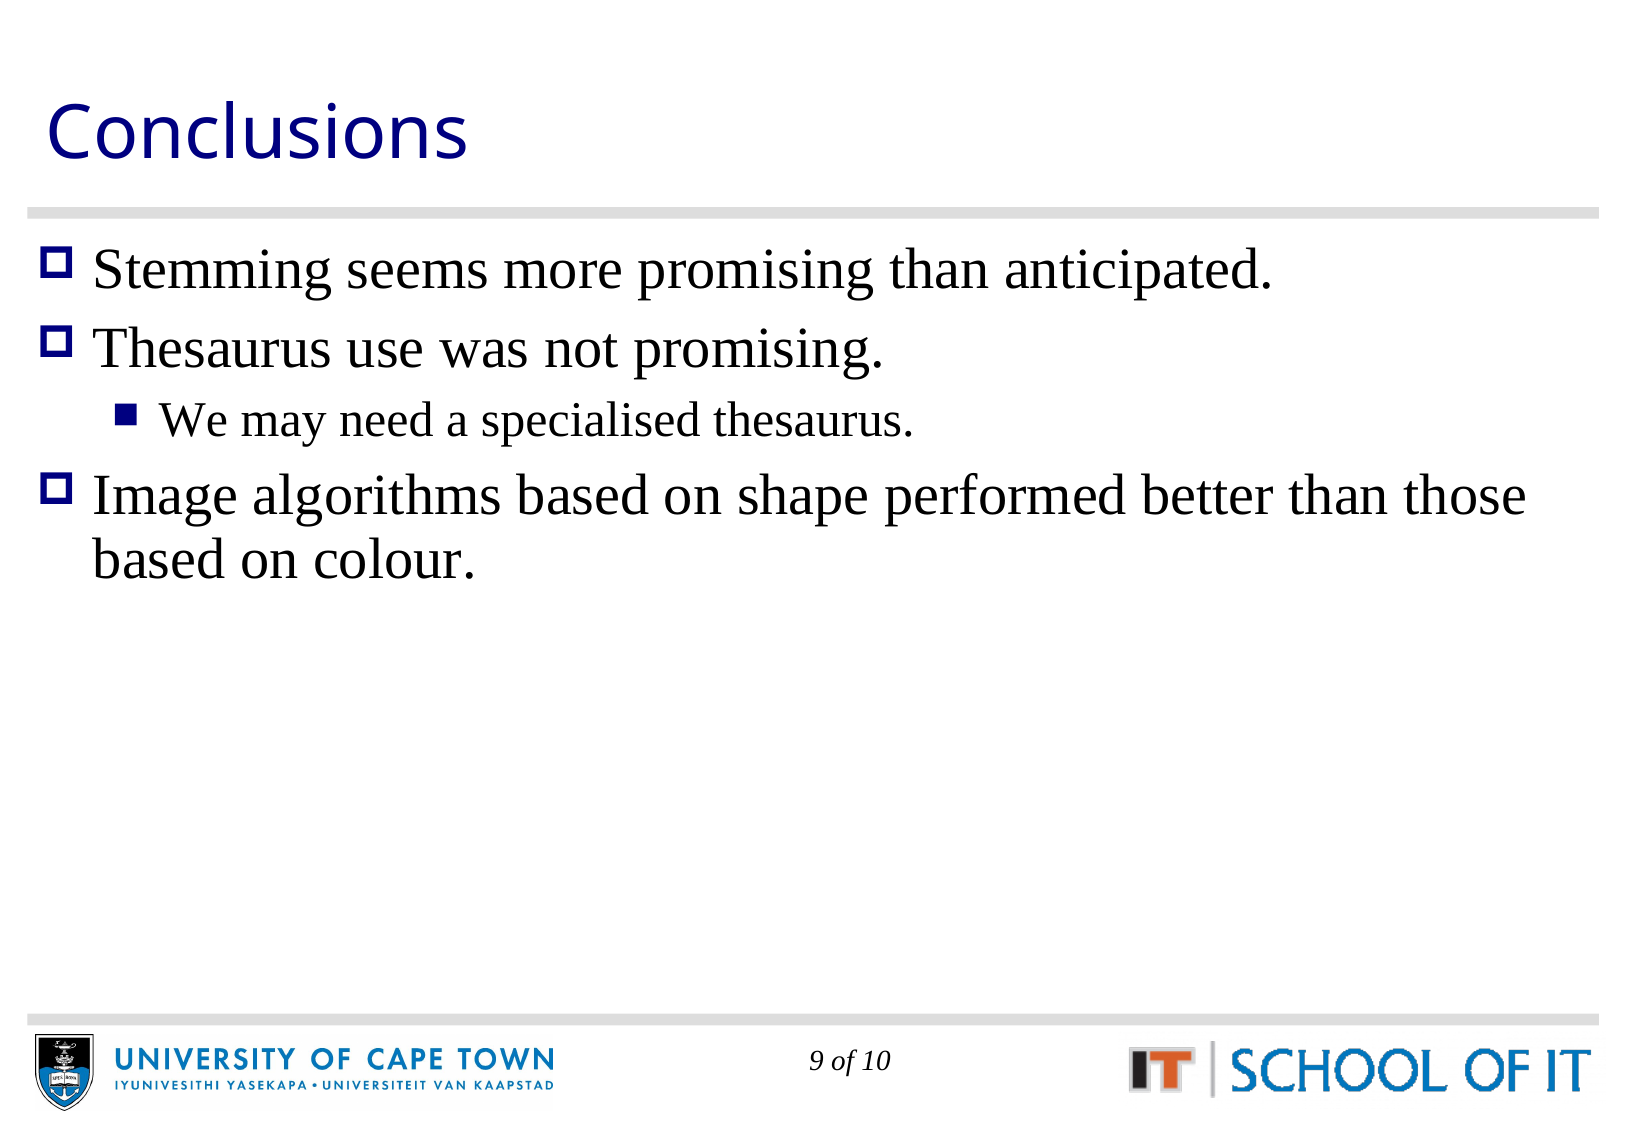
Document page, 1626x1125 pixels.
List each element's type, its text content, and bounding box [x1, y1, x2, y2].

list Stemming seems more promising than anticipated. Thesaurus use was not promising. We may need a specialised thesaurus. Image algorithms based on shape performed better than those based on colour. [36, 236, 1579, 998]
title Conclusions [45, 66, 1583, 194]
picture [1118, 1030, 1606, 1109]
picture [35, 1034, 553, 1111]
